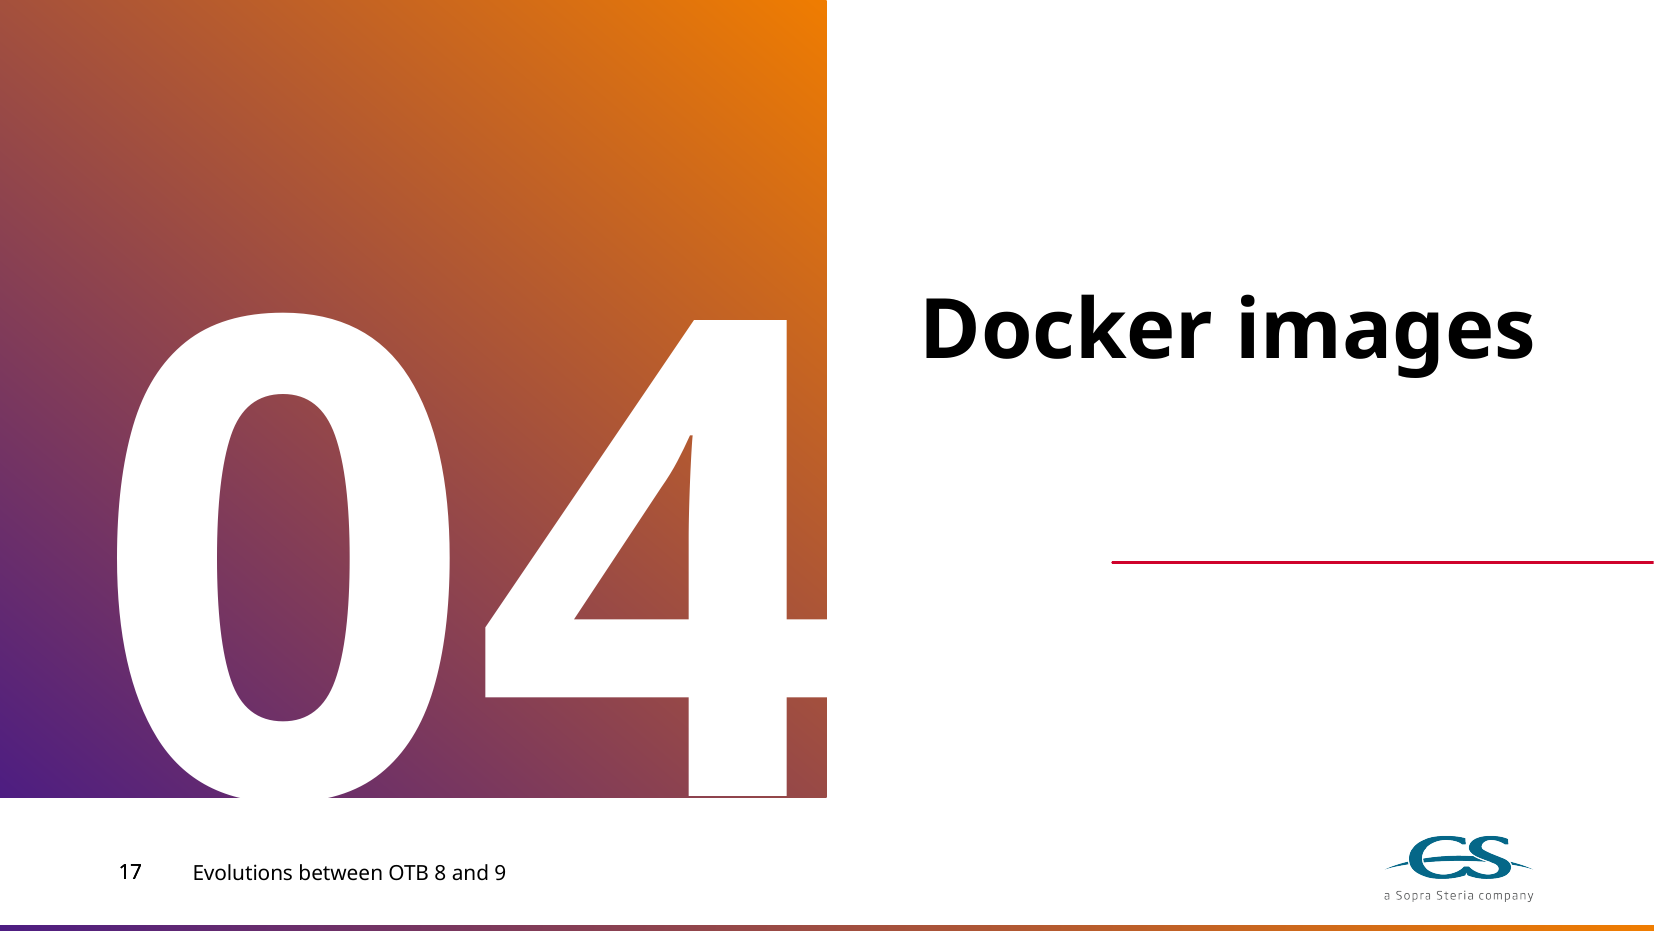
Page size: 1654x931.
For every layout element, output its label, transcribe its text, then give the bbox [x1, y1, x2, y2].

picture [1363, 814, 1555, 921]
list 04 [0, 129, 857, 798]
footer Evolutions between OTB 8 and 9 [192, 862, 667, 883]
list Docker images [919, 286, 1555, 446]
